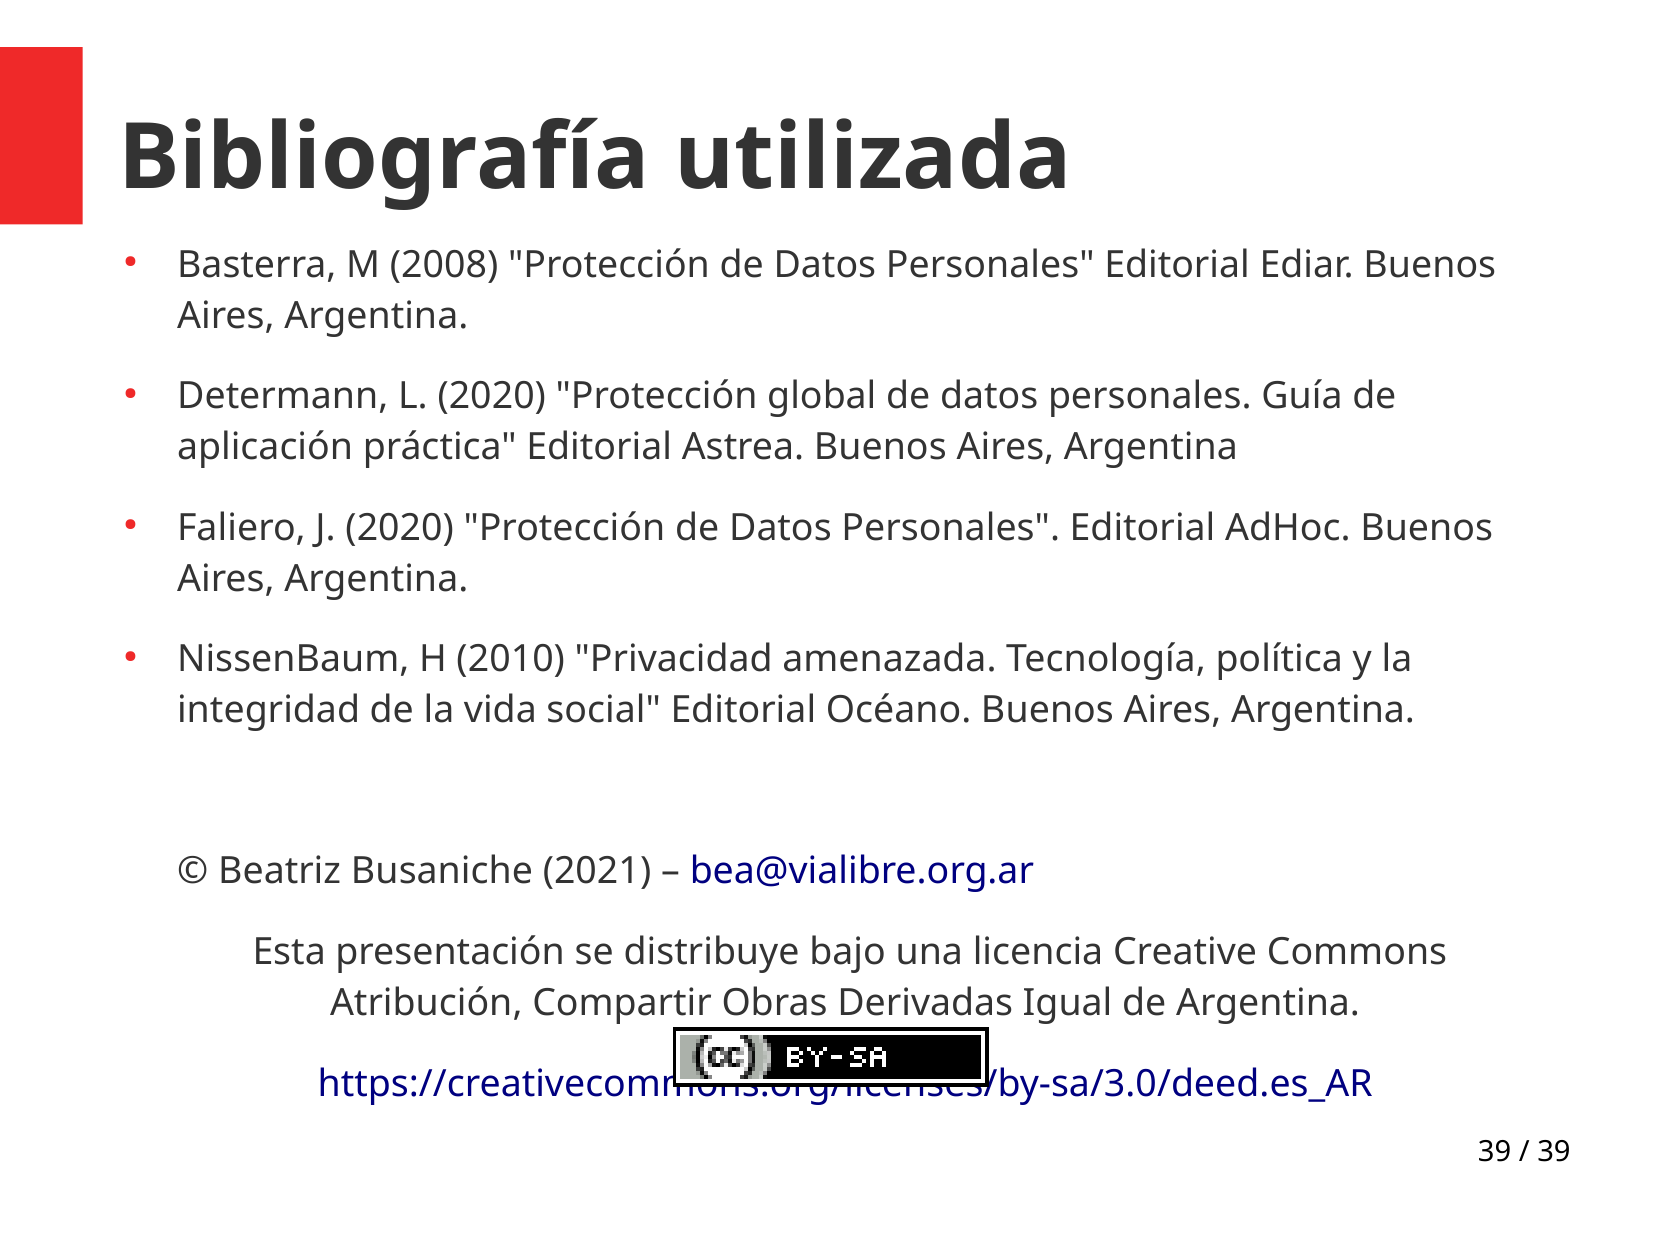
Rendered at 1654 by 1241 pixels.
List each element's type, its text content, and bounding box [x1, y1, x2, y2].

title Bibliografía utilizada [118, 49, 1571, 257]
list Basterra, M (2008) "Protección de Datos Personales" Editorial Ediar. Buenos Aires, Argentina. Determann, L. (2020) "Protección global de datos personales. Guía de aplicación práctica" Editorial Astrea. Buenos Aires, Argentina Faliero, J. (2020) "Protección de Datos Personales". Editorial AdHoc. Buenos Aires, Argentina. NissenBaum, H (2010) "Privacidad amenazada. Tecnología, política y la integridad de la vida social" Editorial Océano. Buenos Aires, Argentina. © Beatriz Busaniche (2021) – bea@vialibre.org.ar Esta presentación se distribuye bajo una licencia Creative Commons Atribución, Compartir Obras Derivadas Igual de Argentina. https://creativecommons.org/licenses/by-sa/3.0/deed.es_AR [106, 237, 1524, 1111]
picture [673, 1027, 989, 1087]
